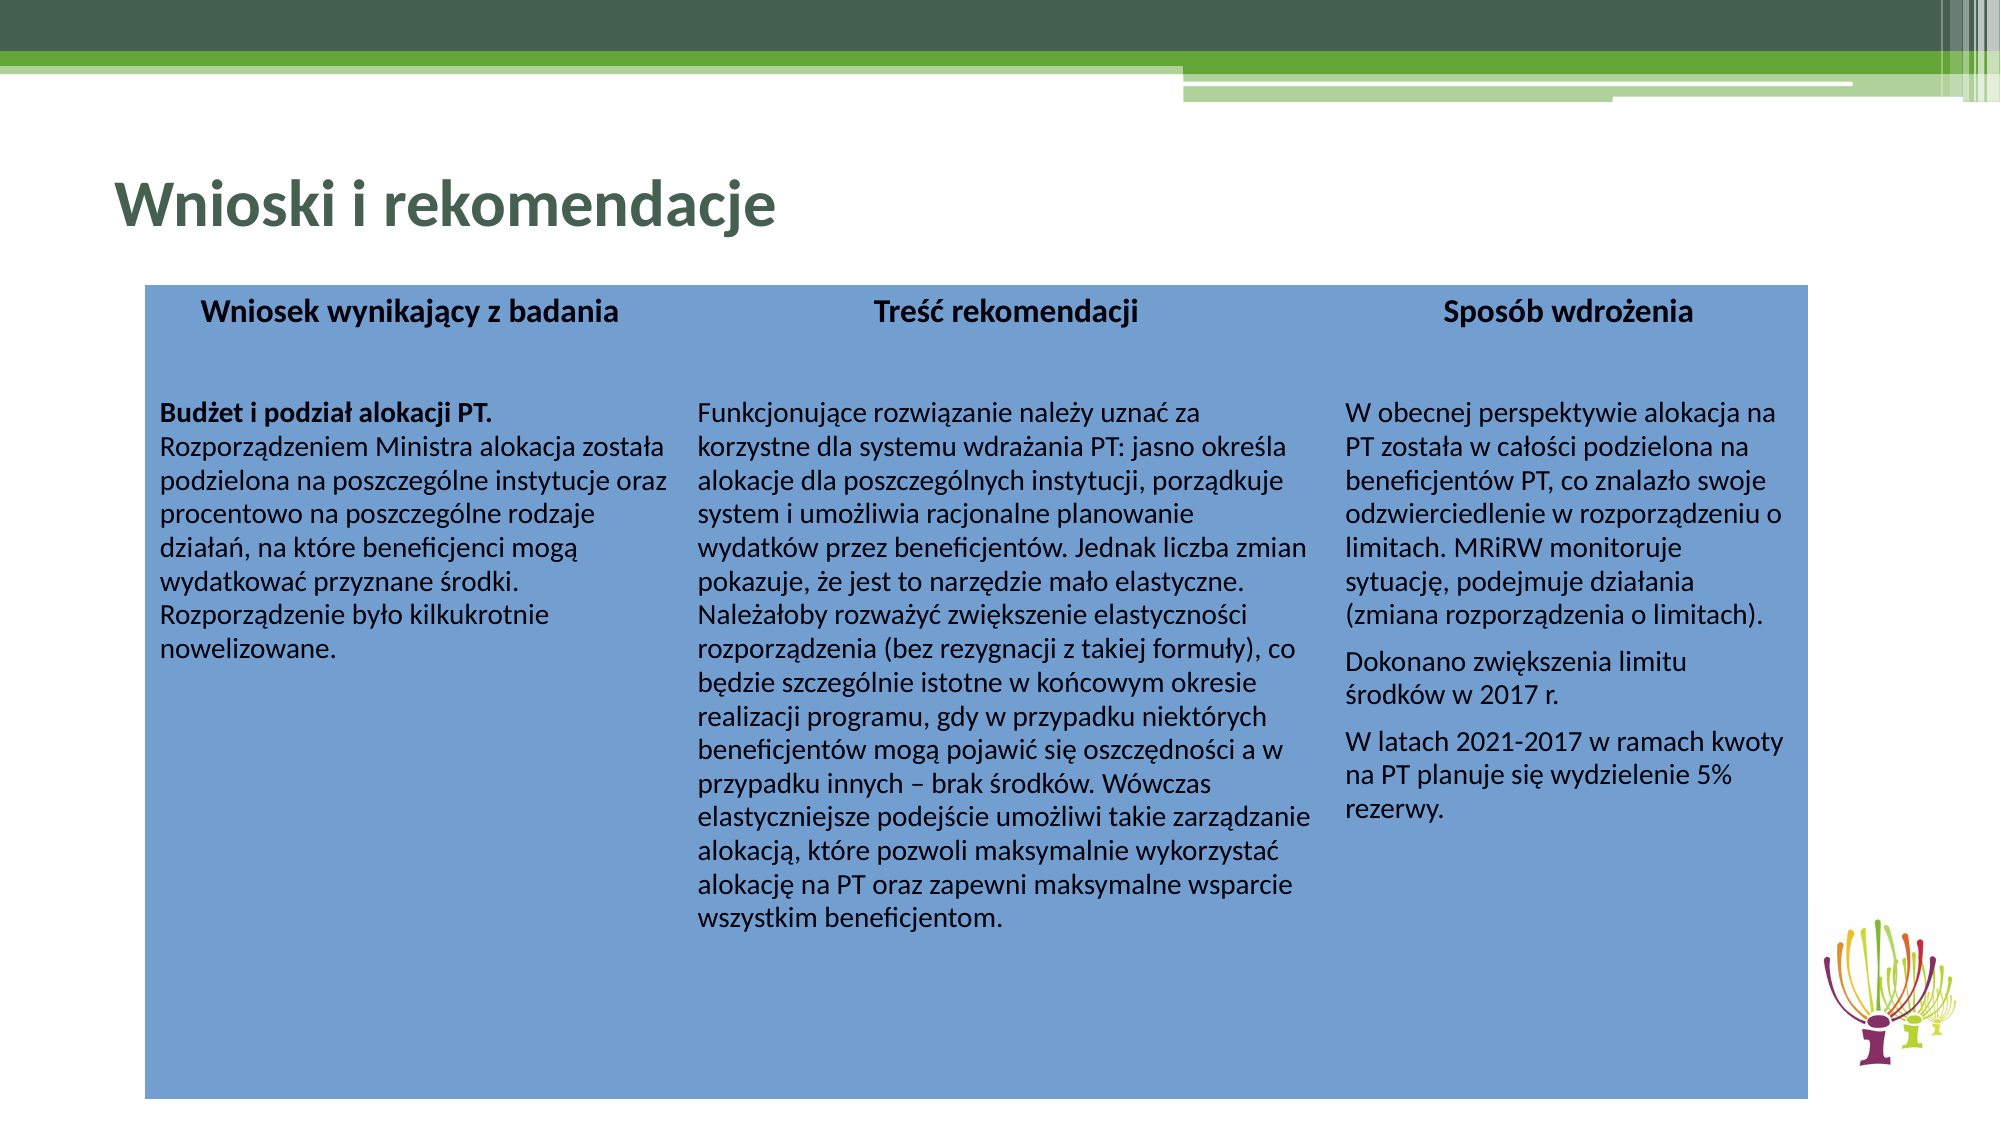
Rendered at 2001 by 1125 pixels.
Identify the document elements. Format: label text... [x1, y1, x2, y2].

table_header Sposób wdrożenia [1331, 285, 1808, 389]
table_header Treść rekomendacji [683, 285, 1331, 389]
title Wnioski i rekomendacje [99, 113, 1900, 286]
table_cell W obecnej perspektywie alokacja na PT została w całości podzielona na beneficjentów PT, co znalazło swoje odzwierciedlenie w rozporządzeniu o limitach. MRiRW monitoruje sytuację, podejmuje działania (zmiana rozporządzenia o limitach). Dokonano zwiększenia limitu środków w 2017 r. W latach 2021-2017 w ramach kwoty na PT planuje się wydzielenie 5% rezerwy. [1331, 389, 1808, 1099]
table_header Wniosek wynikający z badania [145, 285, 683, 389]
table_cell Funkcjonujące rozwiązanie należy uznać za korzystne dla systemu wdrażania PT: jasno określa alokacje dla poszczególnych instytucji, porządkuje system i umożliwia racjonalne planowanie wydatków przez beneficjentów. Jednak liczba zmian pokazuje, że jest to narzędzie mało elastyczne. Należałoby rozważyć zwiększenie elastyczności rozporządzenia (bez rezygnacji z takiej formuły), co będzie szczególnie istotne w końcowym okresie realizacji programu, gdy w przypadku niektórych beneficjentów mogą pojawić się oszczędności a w przypadku innych – brak środków. Wówczas elastyczniejsze podejście umożliwi takie zarządzanie alokacją, które pozwoli maksymalnie wykorzystać alokację na PT oraz zapewni maksymalne wsparcie wszystkim beneficjentom. [683, 389, 1331, 1099]
table_cell Budżet i podział alokacji PT. Rozporządzeniem Ministra alokacja została podzielona na poszczególne instytucje oraz procentowo na poszczególne rodzaje działań, na które beneficjenci mogą wydatkować przyznane środki. Rozporządzenie było kilkukrotnie nowelizowane. [145, 389, 683, 1099]
picture [1808, 903, 1965, 1082]
